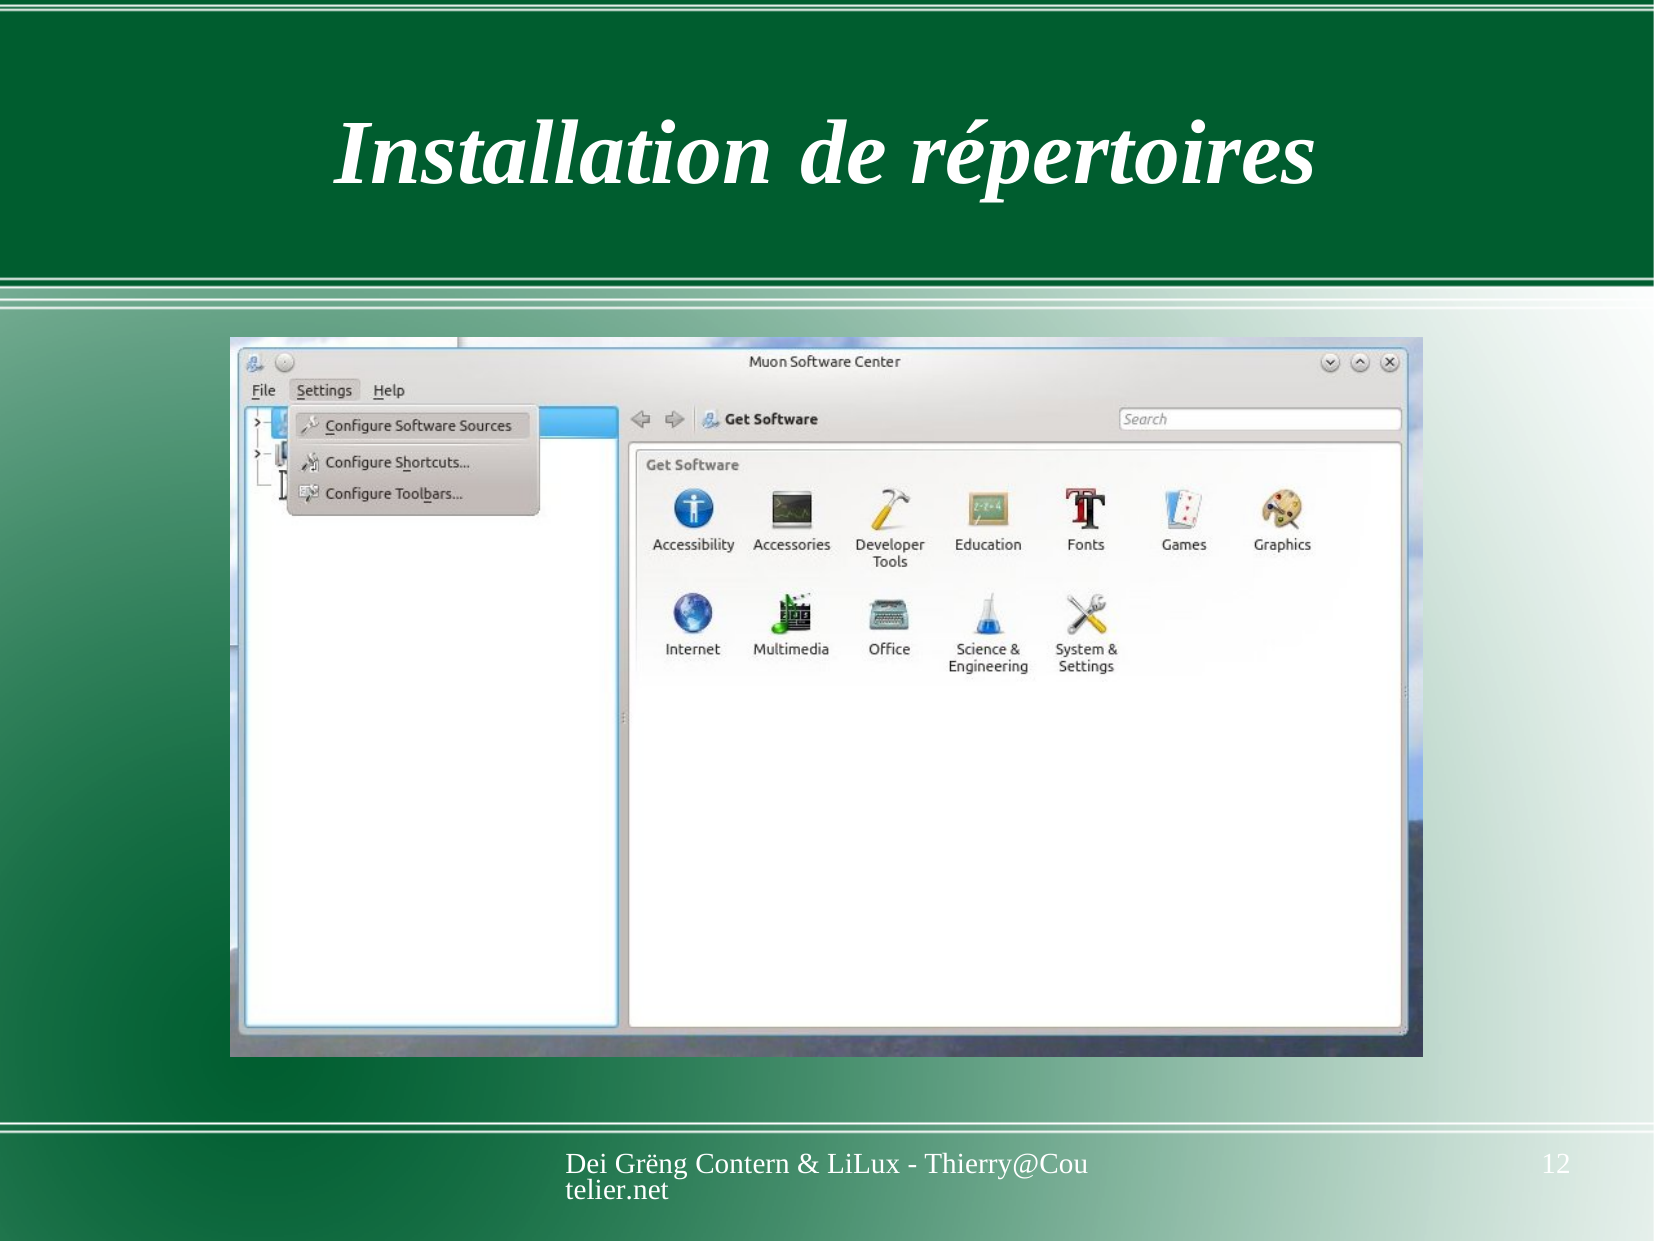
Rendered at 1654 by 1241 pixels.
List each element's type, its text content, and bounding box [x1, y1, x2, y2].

title Installation de répertoires [82, 49, 1571, 257]
picture [0, 0, 1654, 1241]
